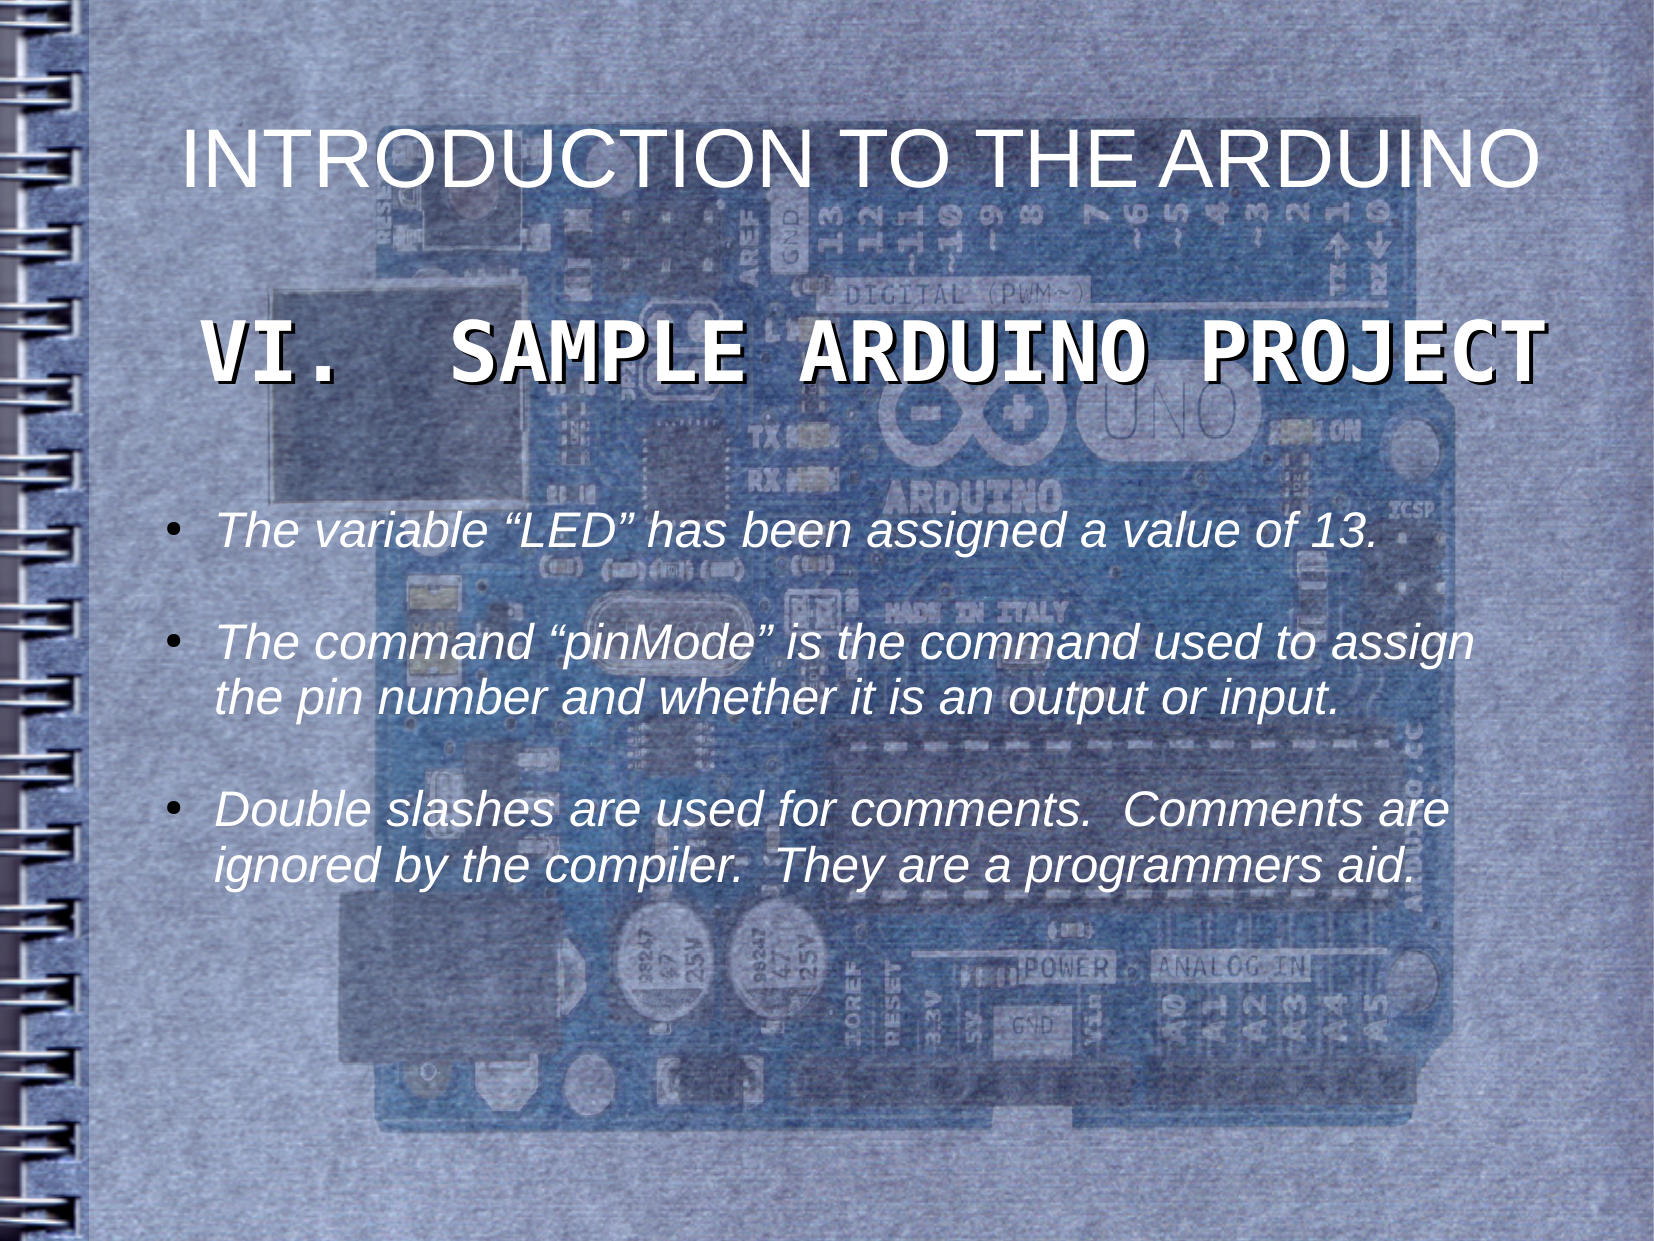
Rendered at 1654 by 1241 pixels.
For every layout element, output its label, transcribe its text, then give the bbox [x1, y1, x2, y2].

text_box VI. SAMPLE ARDUINO PROJECT [153, 296, 1594, 409]
text_box The variable “LED” has been assigned a value of 13. The command “pinMode” is the command used to assign the pin number and whether it is an output or input. Double slashes are used for comments. Comments are ignored by the compiler. They are a programmers aid. [150, 495, 1501, 1156]
text_box INTRODUCTION TO THE ARDUINO [165, 75, 1561, 286]
picture [0, 0, 1654, 1241]
